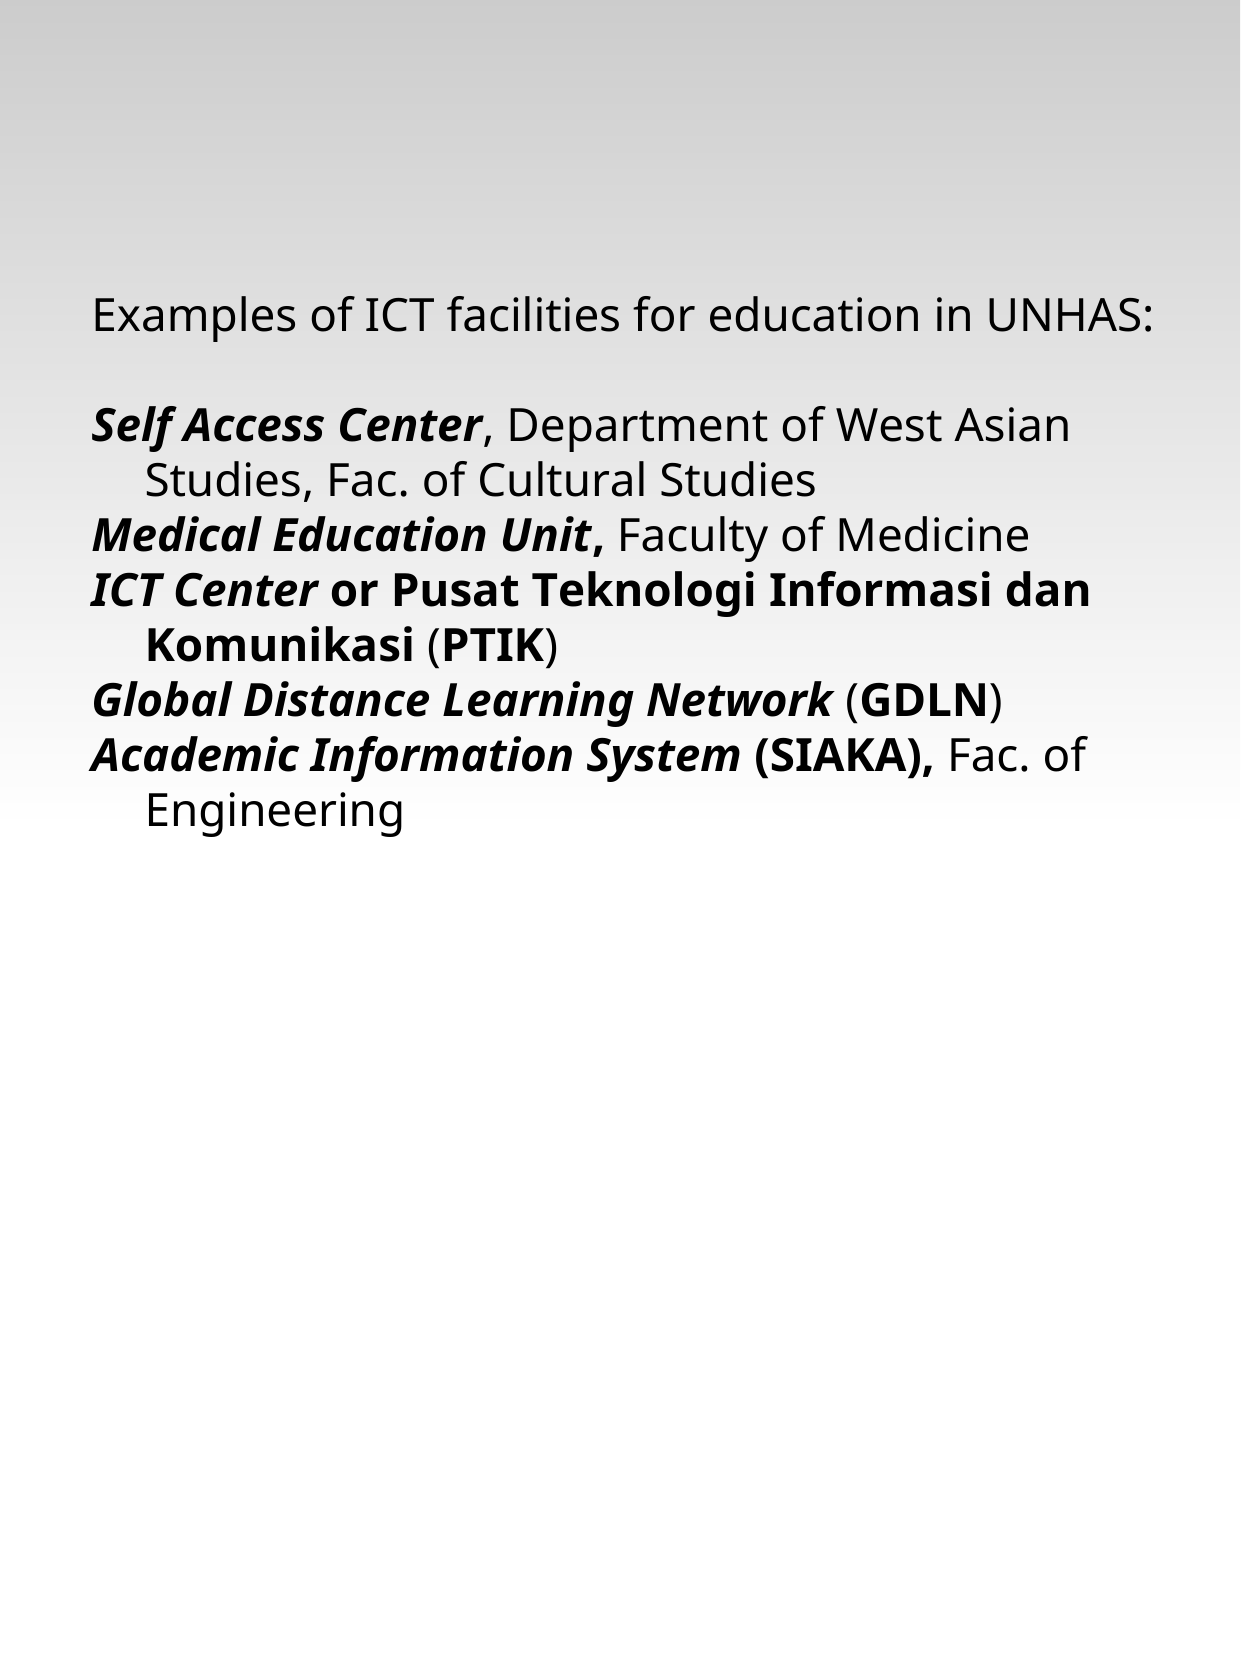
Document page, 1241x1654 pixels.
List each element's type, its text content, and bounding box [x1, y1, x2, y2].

text_box Examples of ICT facilities for education in UNHAS: Self Access Center, Department of West Asian Studies, Fac. of Cultural Studies Medical Education Unit, Faculty of Medicine ICT Center or Pusat Teknologi Informasi dan Komunikasi (PTIK) Global Distance Learning Network (GDLN) Academic Information System (SIAKA), Fac. of Engineering [59, 278, 1182, 1063]
